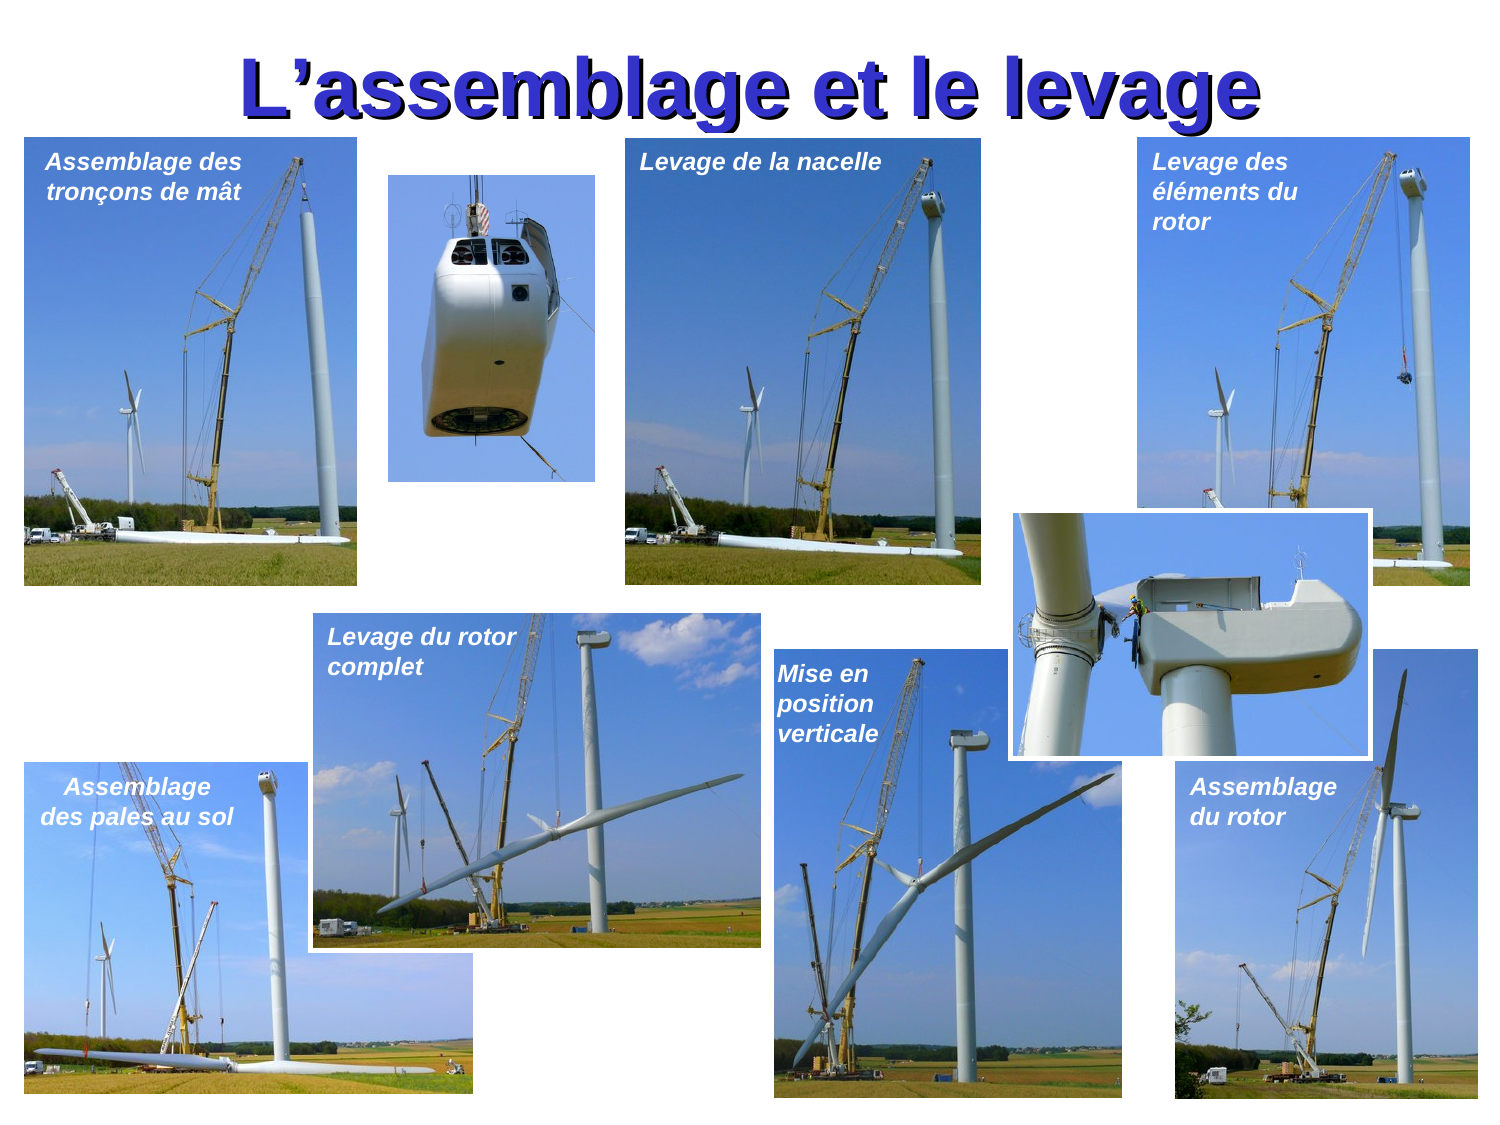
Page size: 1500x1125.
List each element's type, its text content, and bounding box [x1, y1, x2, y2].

picture [1012, 512, 1368, 756]
text_box Levage du rotor complet [312, 612, 538, 688]
picture [1137, 137, 1470, 586]
picture [624, 137, 981, 586]
text_box Levage de la nacelle [624, 137, 901, 183]
picture [387, 174, 595, 482]
picture [774, 649, 1122, 1098]
text_box Assemblage des pales au sol [24, 762, 251, 838]
text_box Assemblage du rotor [1174, 762, 1363, 838]
text_box Levage des éléments du rotor [1137, 137, 1351, 243]
picture [1175, 649, 1478, 1099]
picture [24, 137, 357, 586]
text_box Assemblage des tronçons de mât [24, 137, 263, 213]
text_box Mise en position verticale [762, 650, 988, 756]
picture [24, 762, 473, 1094]
picture [312, 612, 761, 948]
text_box L’assemblage et le levage [50, 24, 1451, 141]
